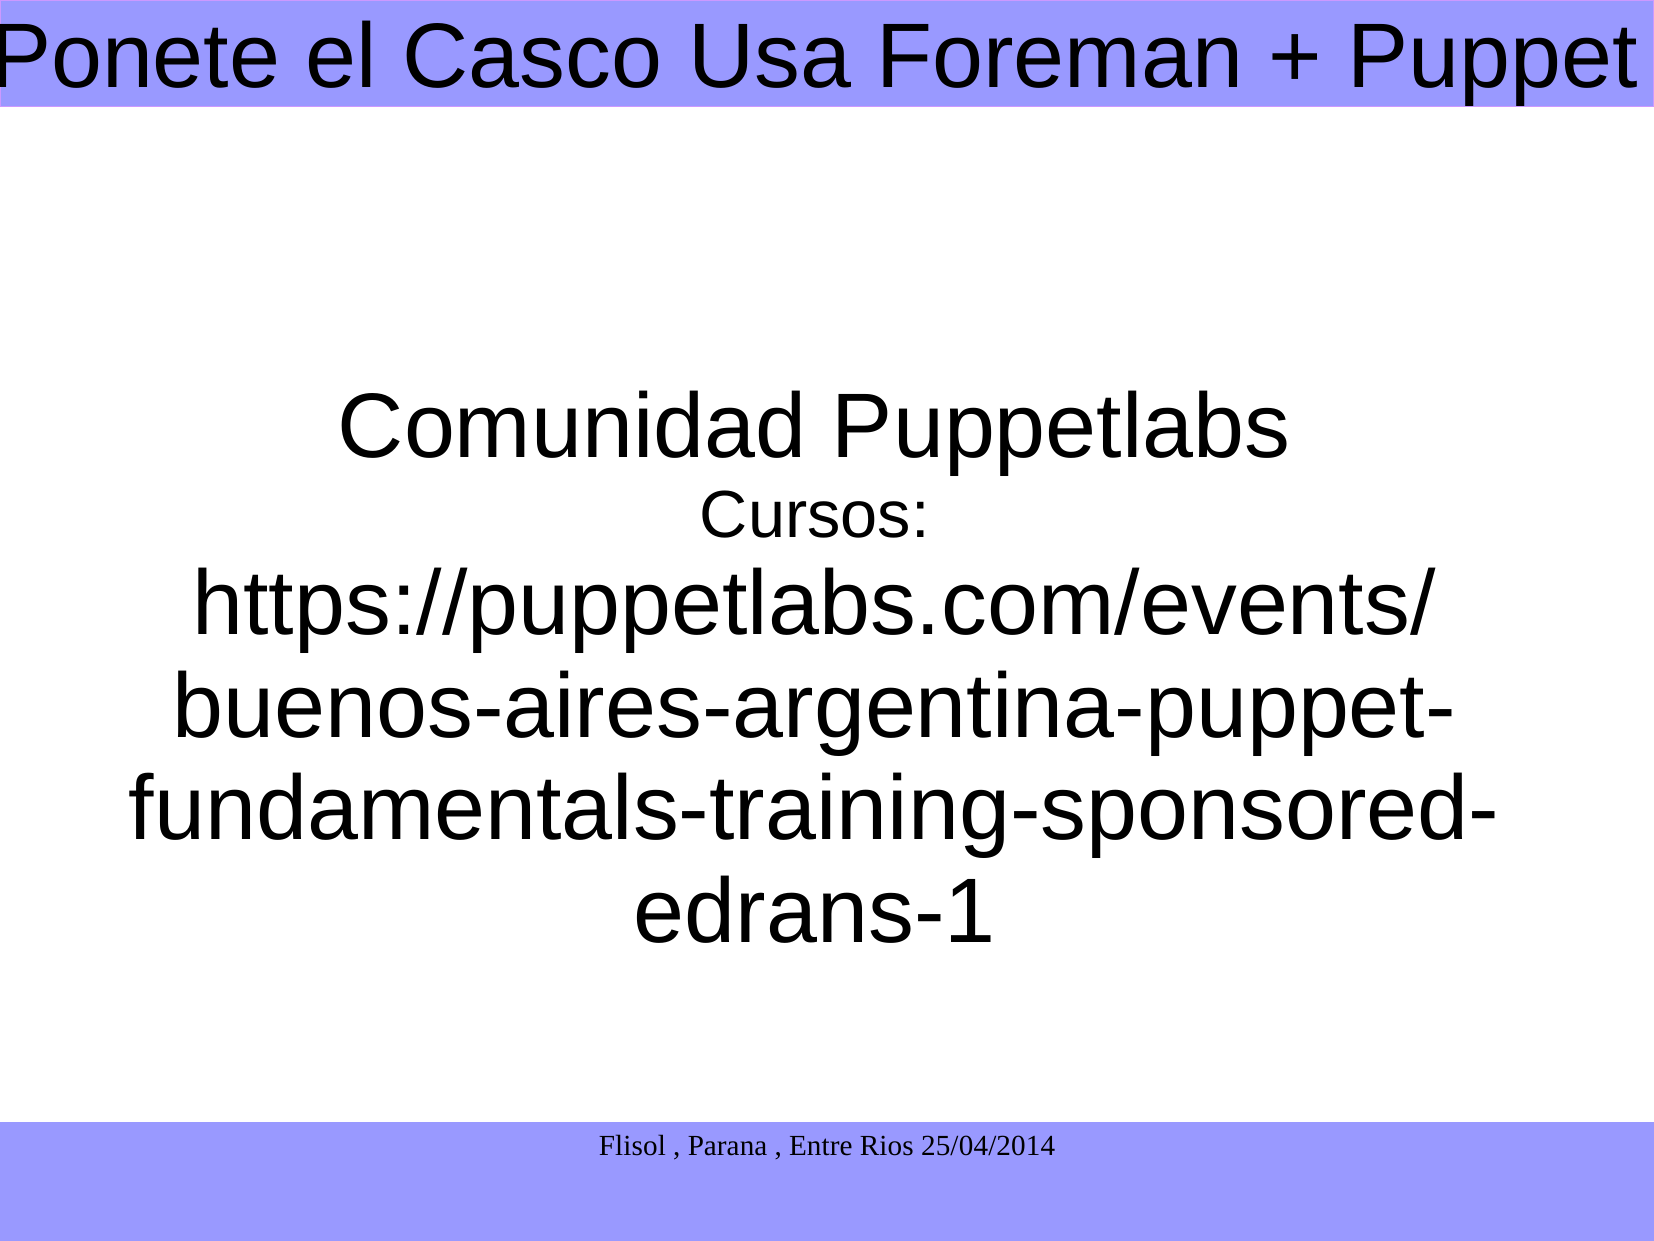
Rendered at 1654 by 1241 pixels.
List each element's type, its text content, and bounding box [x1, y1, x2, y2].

title Ponete el Casco Usa Foreman + Puppet [0, 0, 1654, 160]
subtitle Comunidad Puppetlabs Cursos: https://puppetlabs.com/events/buenos-aires-argentina-puppet-fundamentals-training-sponsored-edrans-1 [70, 299, 1559, 1037]
